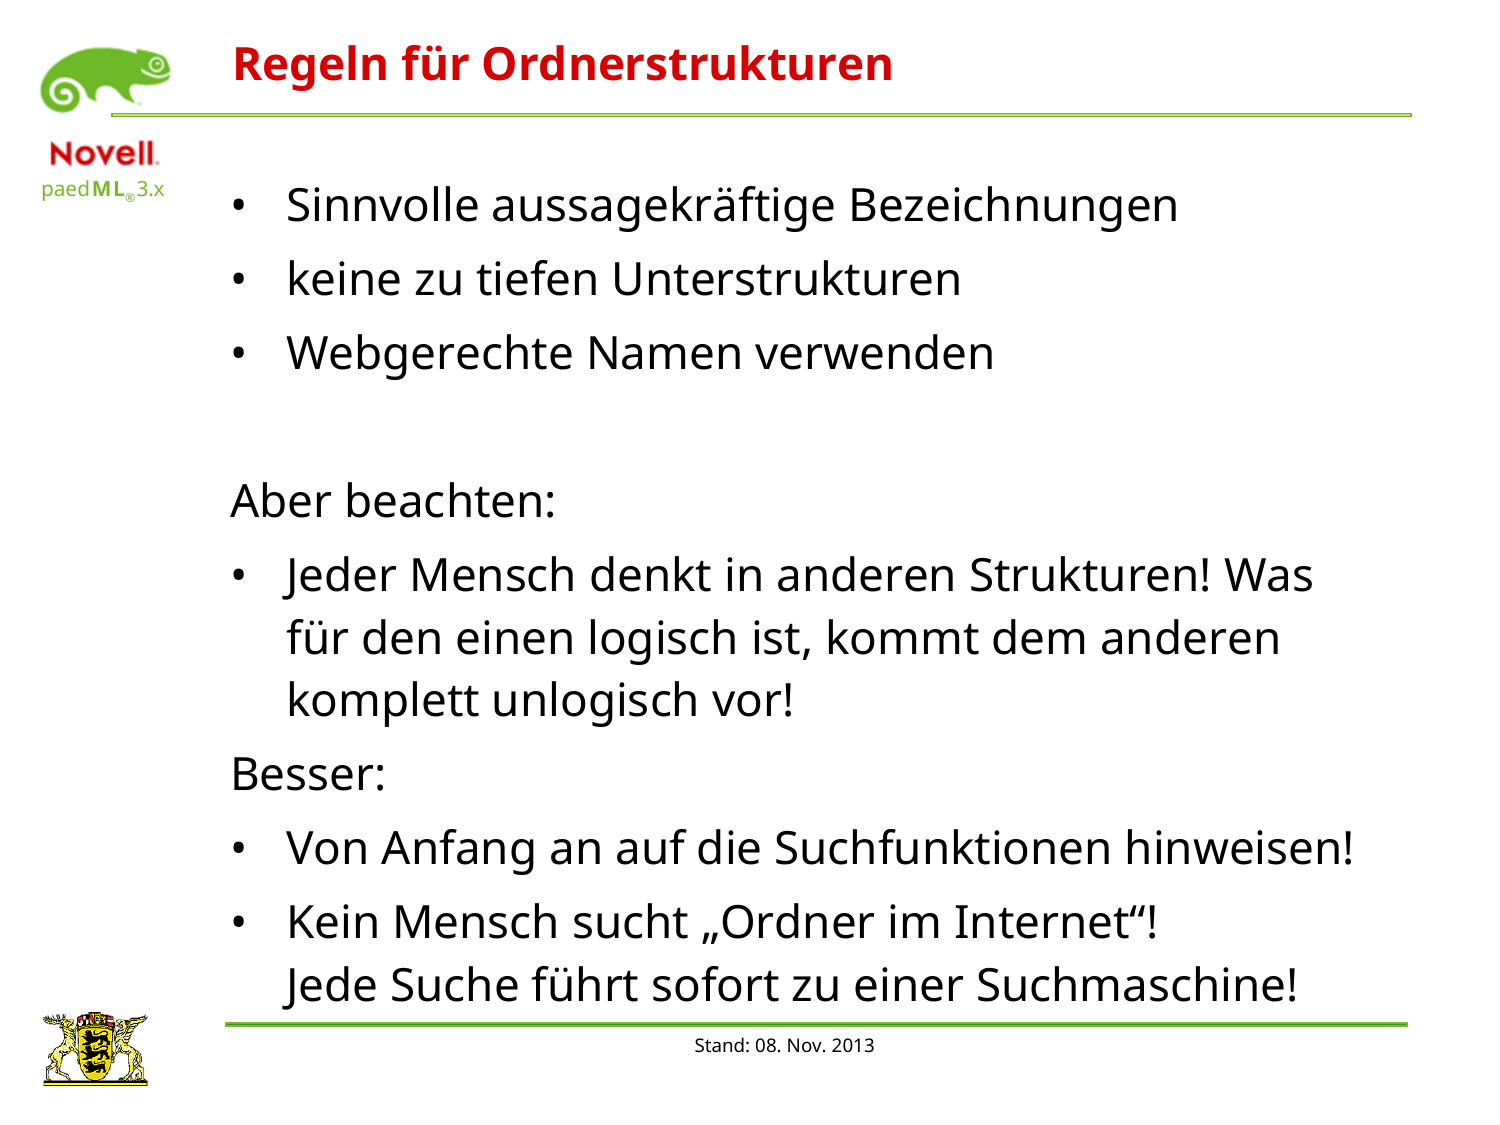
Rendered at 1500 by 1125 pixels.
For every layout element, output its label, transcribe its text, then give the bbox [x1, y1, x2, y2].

picture [26, 30, 184, 188]
title Regeln für Ordnerstrukturen [232, 7, 1388, 118]
list Sinnvolle aussagekräftige Bezeichnungen keine zu tiefen Unterstrukturen Webgerechte Namen verwenden Aber beachten: Jeder Mensch denkt in anderen Strukturen! Was für den einen logisch ist, kommt dem anderen komplett unlogisch vor! Besser: Von Anfang an auf die Suchfunktionen hinweisen! Kein Mensch sucht „Ordner im Internet“! Jede Suche führt sofort zu einer Suchmaschine! [230, 172, 1388, 928]
picture [41, 1011, 148, 1088]
